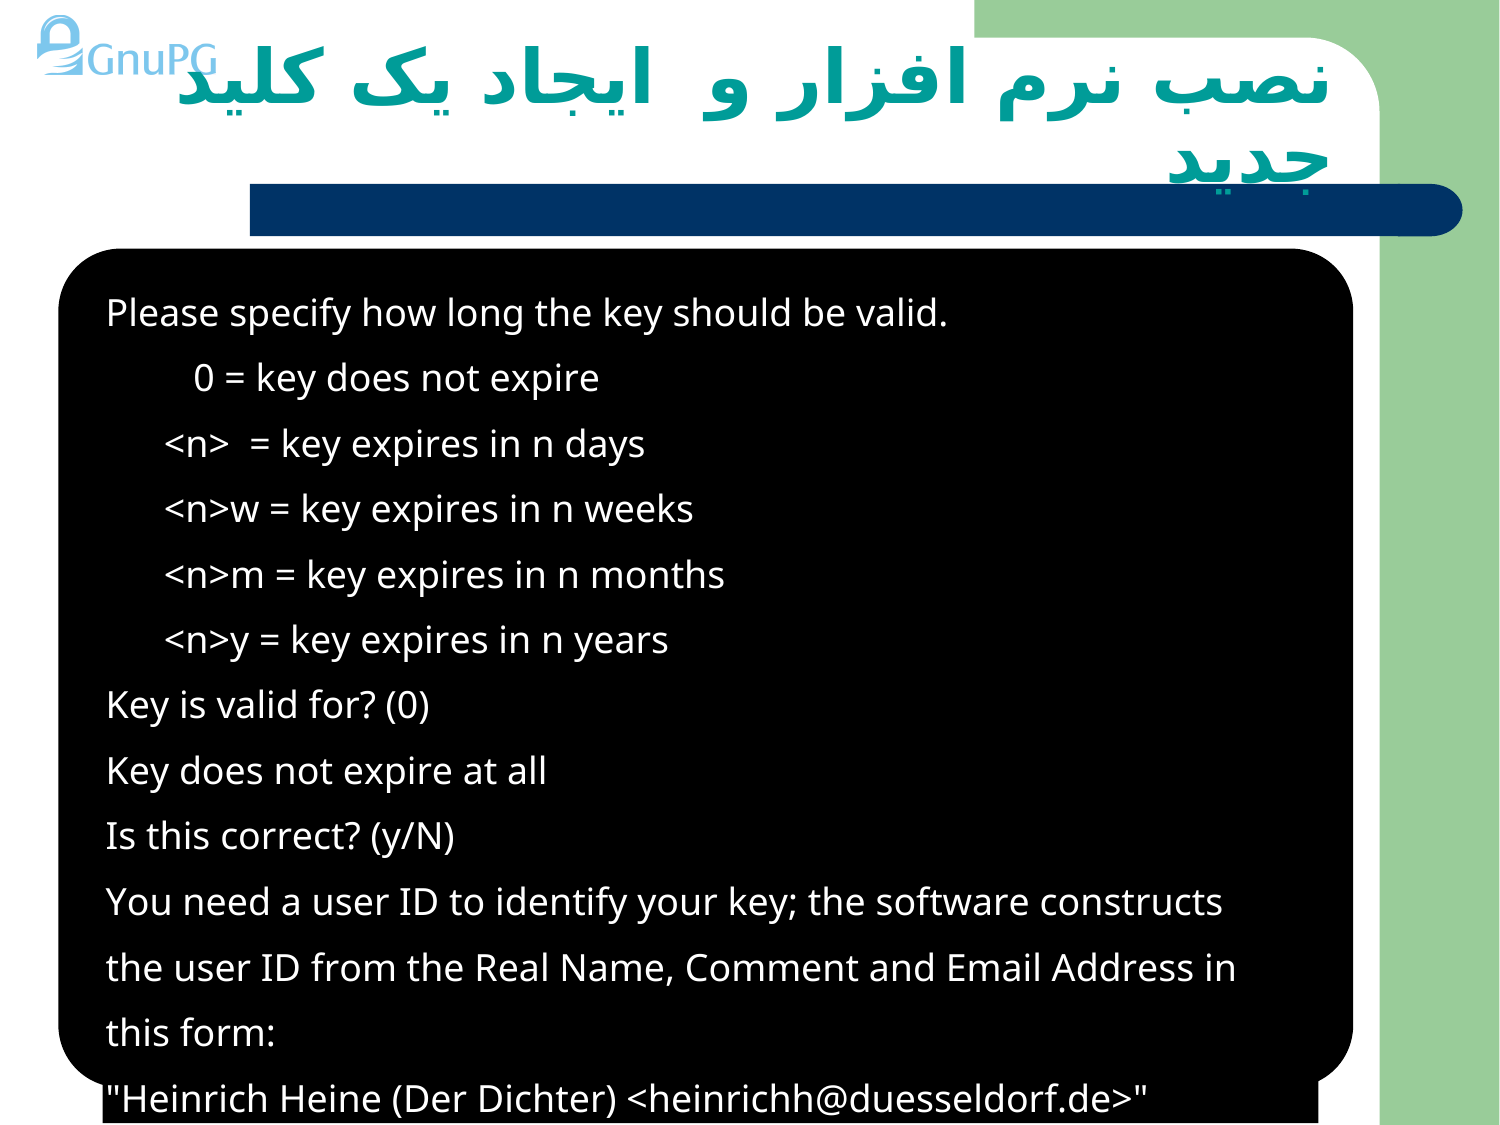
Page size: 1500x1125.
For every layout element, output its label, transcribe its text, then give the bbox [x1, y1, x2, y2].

list Please specify how long the key should be valid. 0 = key does not expire <n> = key expires in n days <n>w = key expires in n weeks <n>m = key expires in n months <n>y = key expires in n years Key is valid for? (0) Key does not expire at all Is this correct? (y/N) You need a user ID to identify your key; the software constructs the user ID from the Real Name, Comment and Email Address in this form: "Heinrich Heine (Der Dichter) <heinrichh@duesseldorf.de>" [102, 286, 1319, 1052]
title نصب نرم افزار و ایجاد یک کلید جدید [11, 37, 1335, 201]
text_box [58, 248, 1354, 1085]
